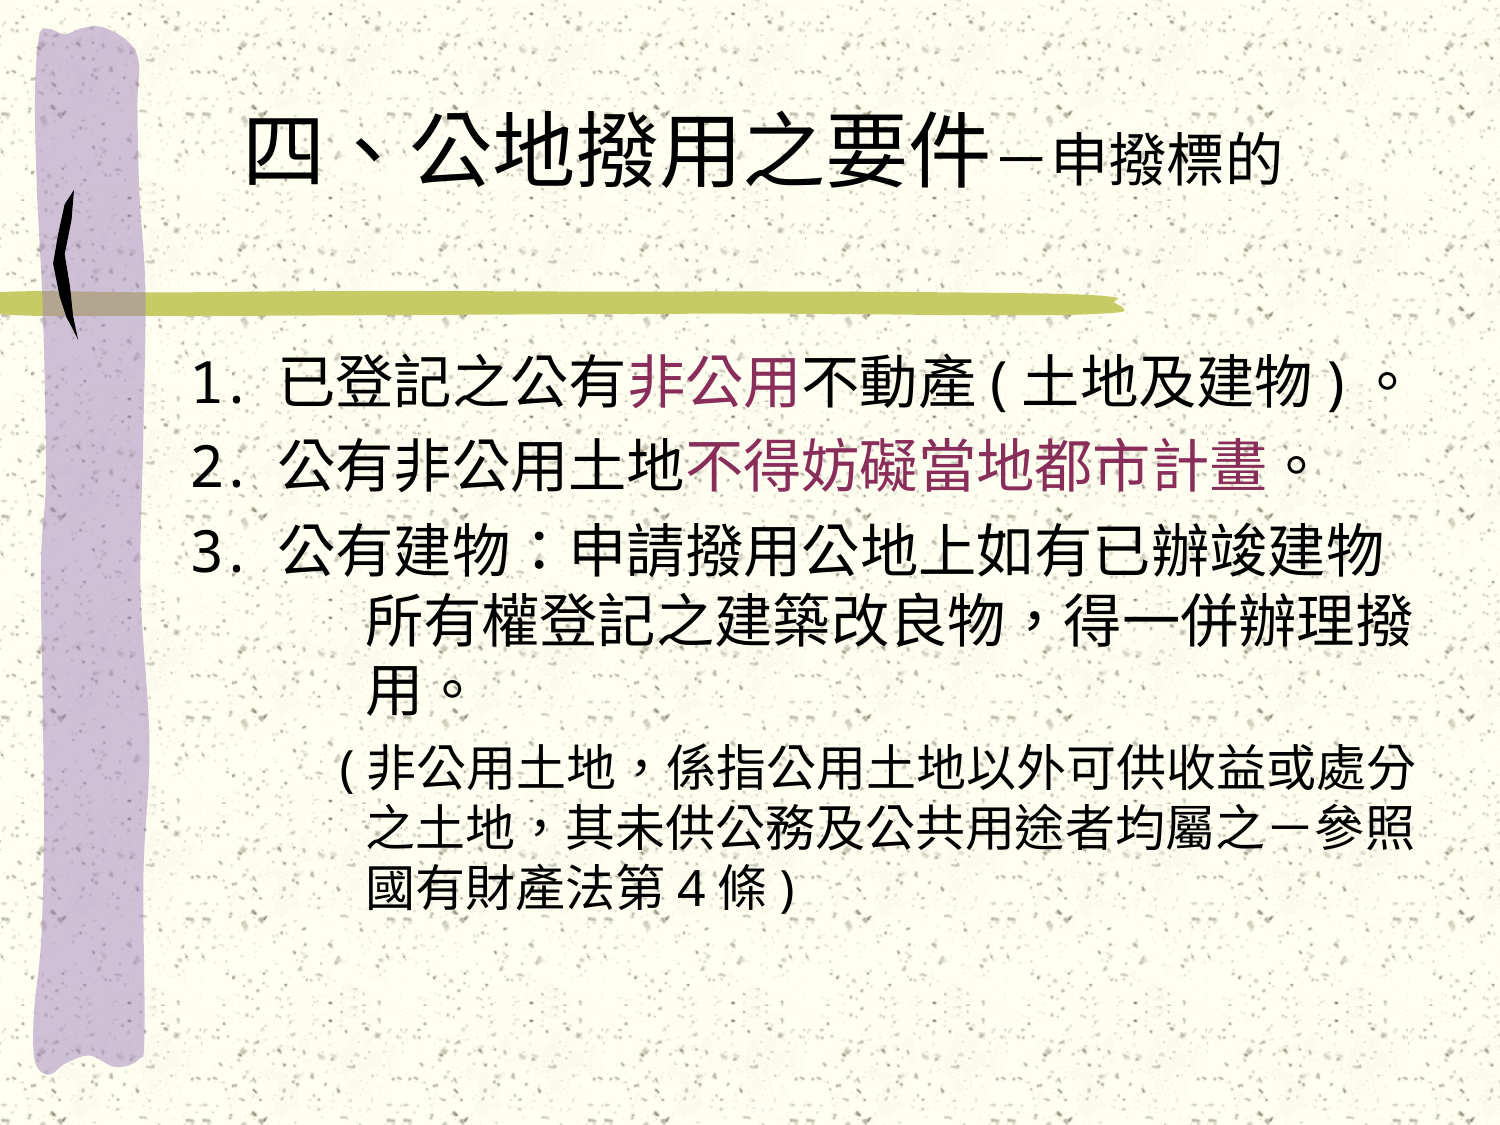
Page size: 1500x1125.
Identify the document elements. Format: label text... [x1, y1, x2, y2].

title 四、公地撥用之要件－申撥標的 [171, 90, 1356, 206]
list 已登記之公有非公用不動產(土地及建物)。 公有非公用土地不得妨礙當地都市計畫。 公有建物：申請撥用公地上如有已辦竣建物所有權登記之建築改良物，得一併辦理撥用。 (非公用土地，係指公用土地以外可供收益或處分之土地，其未供公務及公共用途者均屬之－參照國有財產法第4條) [174, 337, 1450, 1013]
